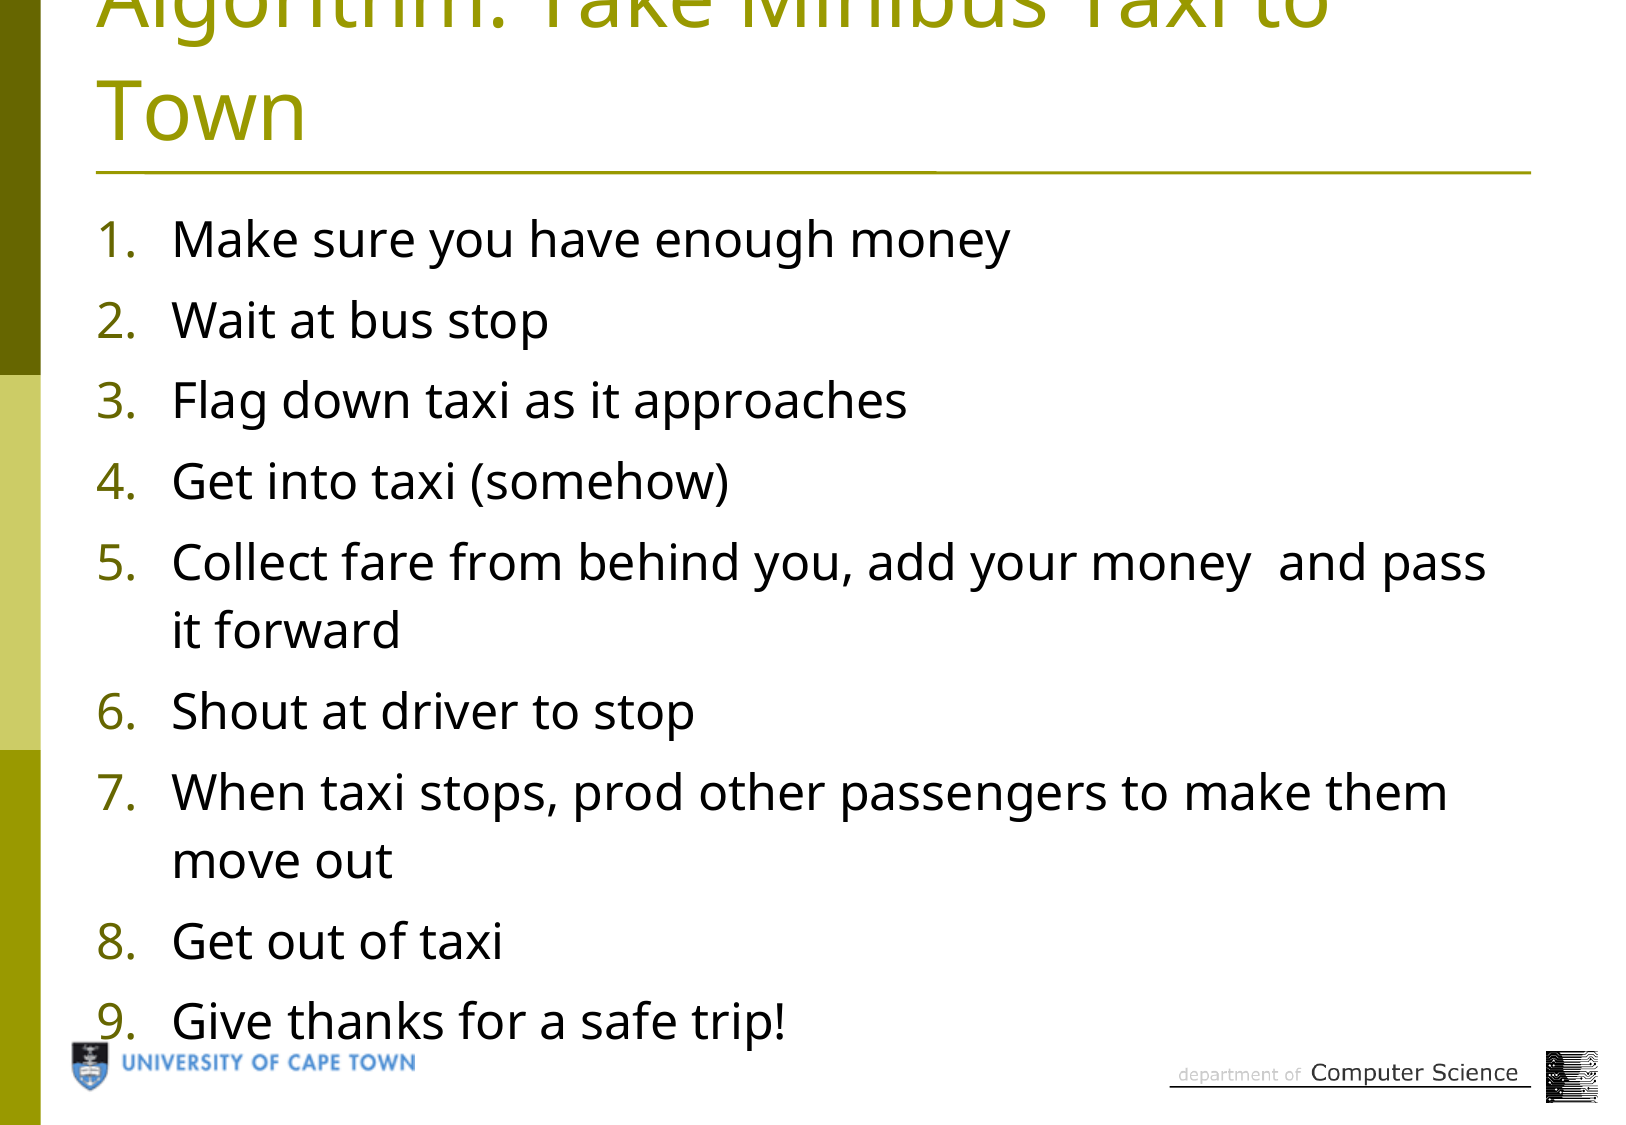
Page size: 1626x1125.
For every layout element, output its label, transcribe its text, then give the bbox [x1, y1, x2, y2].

picture [343, 1026, 356, 1036]
picture [1546, 1051, 1598, 1103]
picture [179, 1024, 199, 1036]
picture [1169, 1043, 1532, 1091]
title Algorithm: Take Minibus Taxi to Town [81, 45, 1544, 173]
picture [61, 1024, 415, 1103]
list Make sure you have enough money Wait at bus stop Flag down taxi as it approaches Get into taxi (somehow)‏ Collect fare from behind you, add your money and pass it forward Shout at driver to stop When taxi stops, prod other passengers to make them move out Get out of taxi Give thanks for a safe trip! [81, 196, 1544, 1006]
picture [229, 1024, 236, 1035]
